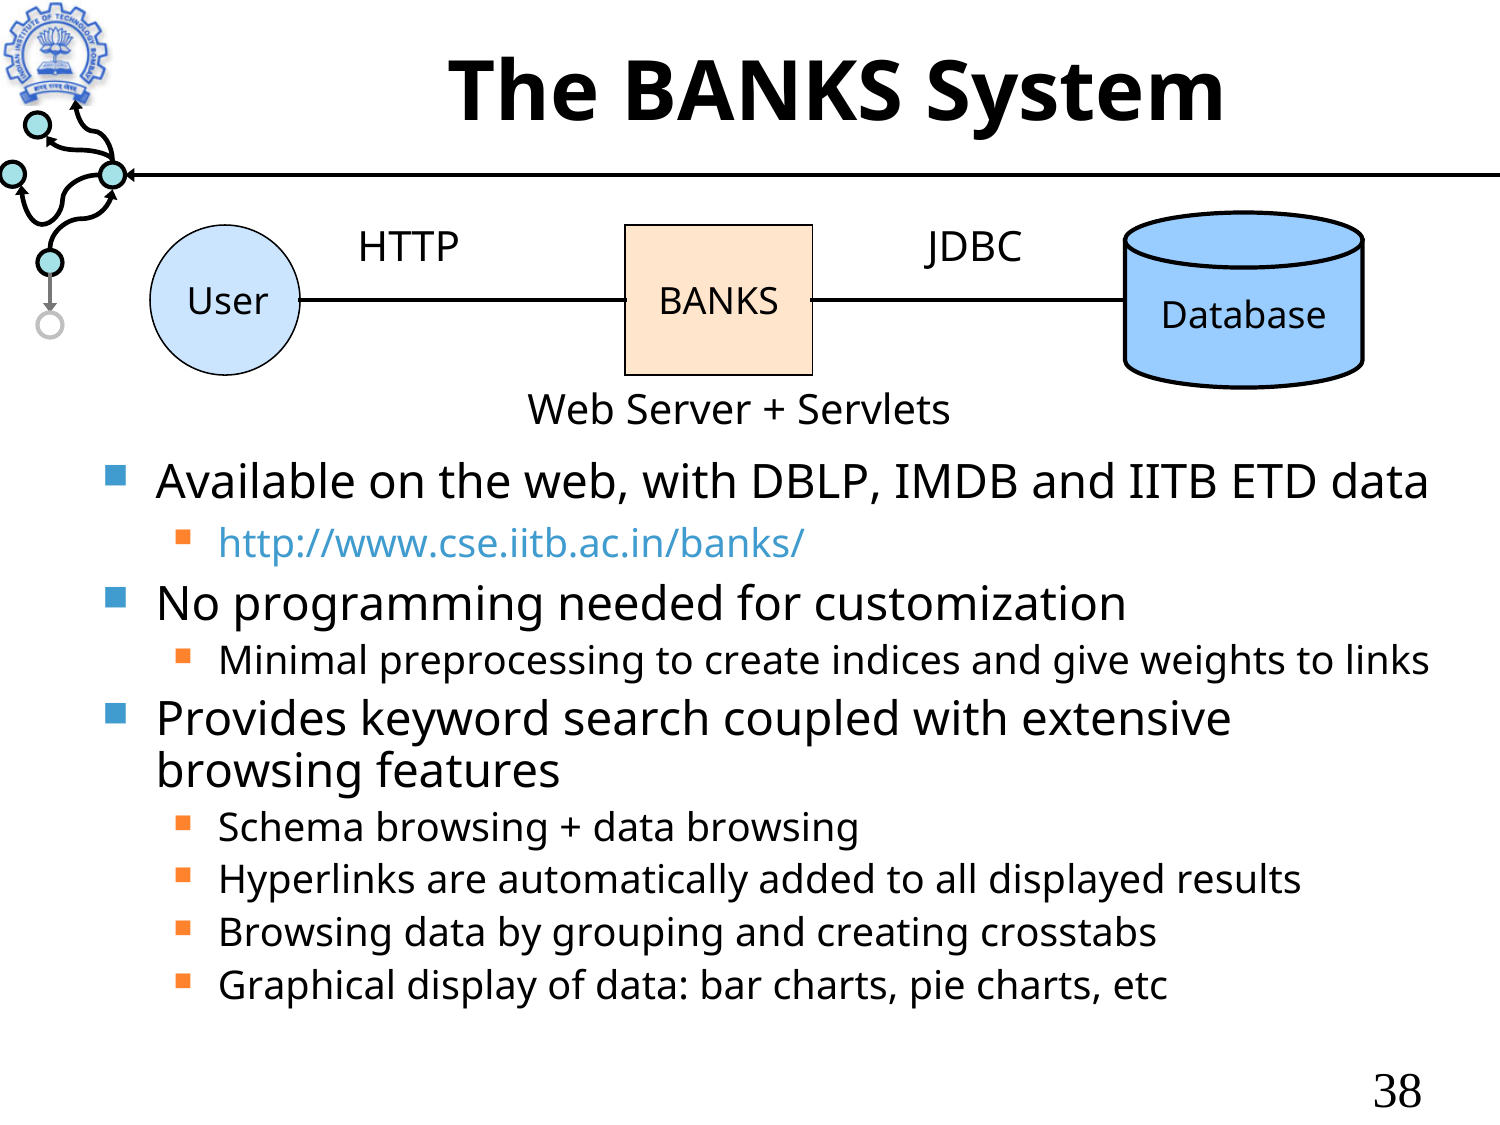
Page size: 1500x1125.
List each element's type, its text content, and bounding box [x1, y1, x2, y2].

picture [0, 0, 113, 106]
text_box Web Server + Servlets [512, 375, 967, 441]
text_box HTTP [342, 212, 543, 278]
title The BANKS System [200, 12, 1476, 163]
text_box JDBC [912, 212, 1038, 278]
list Available on the web, with DBLP, IMDB and IITB ETD data http://www.cse.iitb.ac.in/banks/ No programming needed for customization Minimal preprocessing to create indices and give weights to links Provides keyword search coupled with extensive browsing features Schema browsing + data browsing Hyperlinks are automatically added to all displayed results Browsing data by grouping and creating crosstabs Graphical display of data: bar charts, pie charts, etc [87, 449, 1463, 1025]
text_box BANKS [624, 224, 813, 375]
text_box Database [1125, 212, 1363, 388]
text_box User [150, 224, 300, 376]
